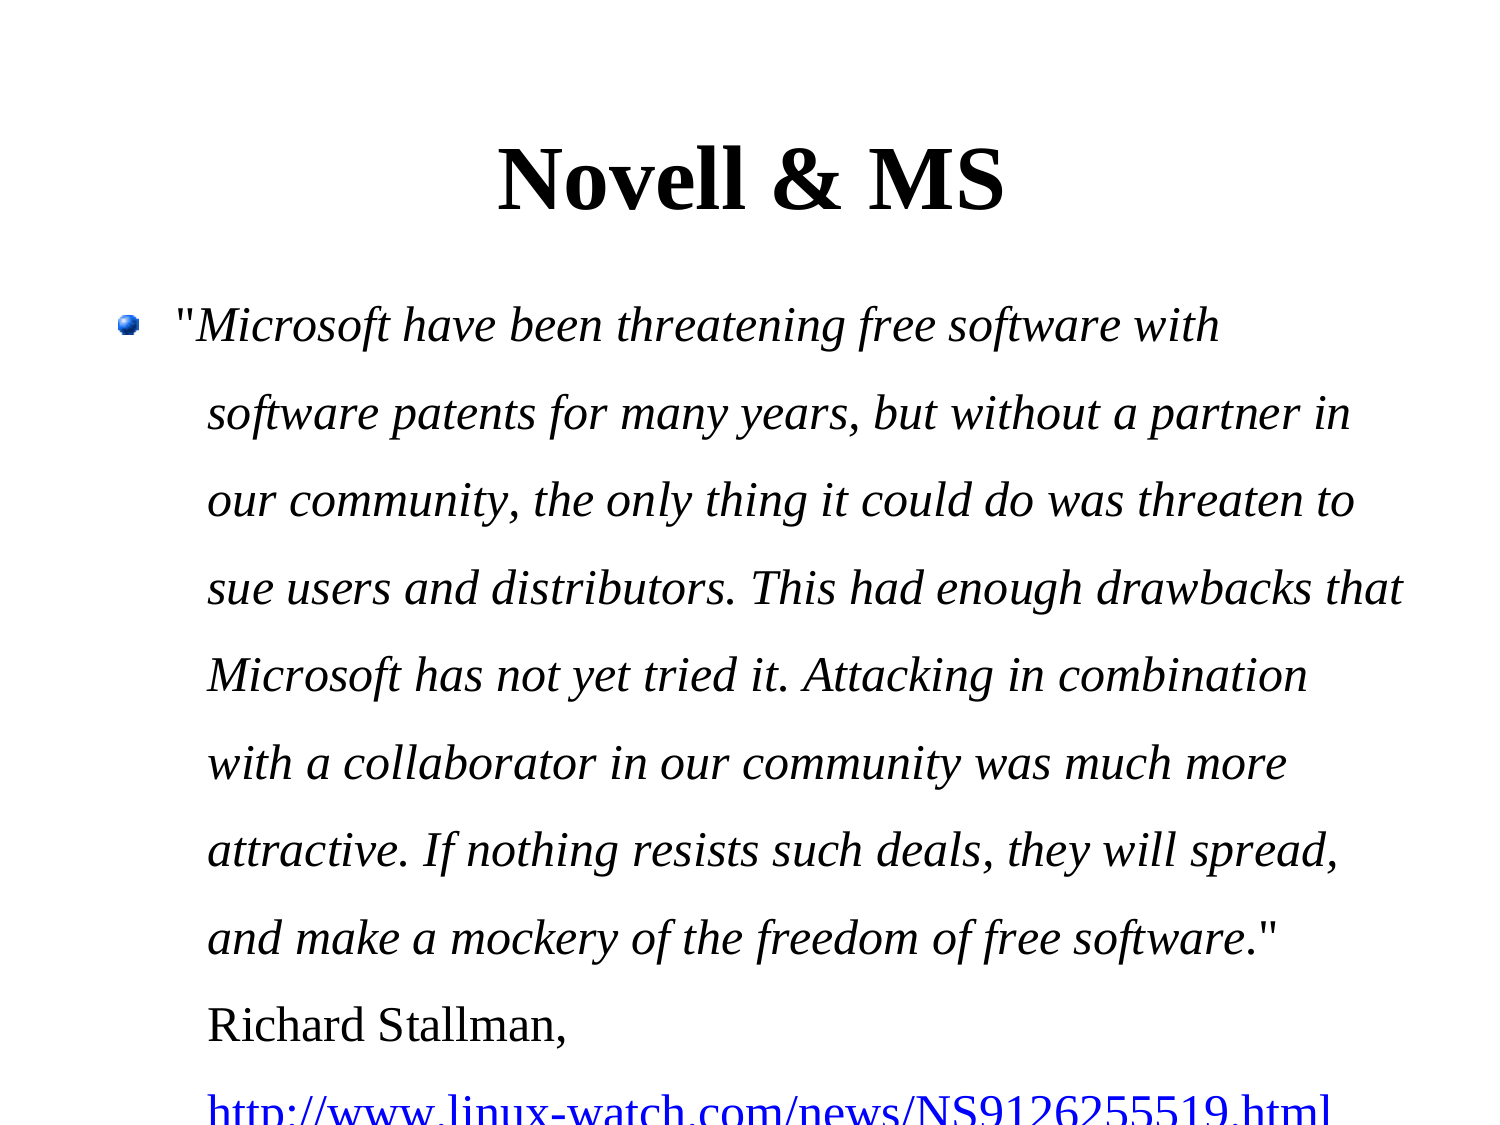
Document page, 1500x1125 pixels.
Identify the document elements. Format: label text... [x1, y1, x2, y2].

text_box "Microsoft have been threatening free software with software patents for many years, but without a partner in our community, the only thing it could do was threaten to sue users and distributors. This had enough drawbacks that Microsoft has not yet tried it. Attacking in combination with a collaborator in our community was much more attractive. If nothing resists such deals, they will spread, and make a mockery of the freedom of free software." Richard Stallman, http://www.linux-watch.com/news/NS9126255519.html [103, 257, 1421, 1061]
title Novell & MS [87, 52, 1416, 307]
